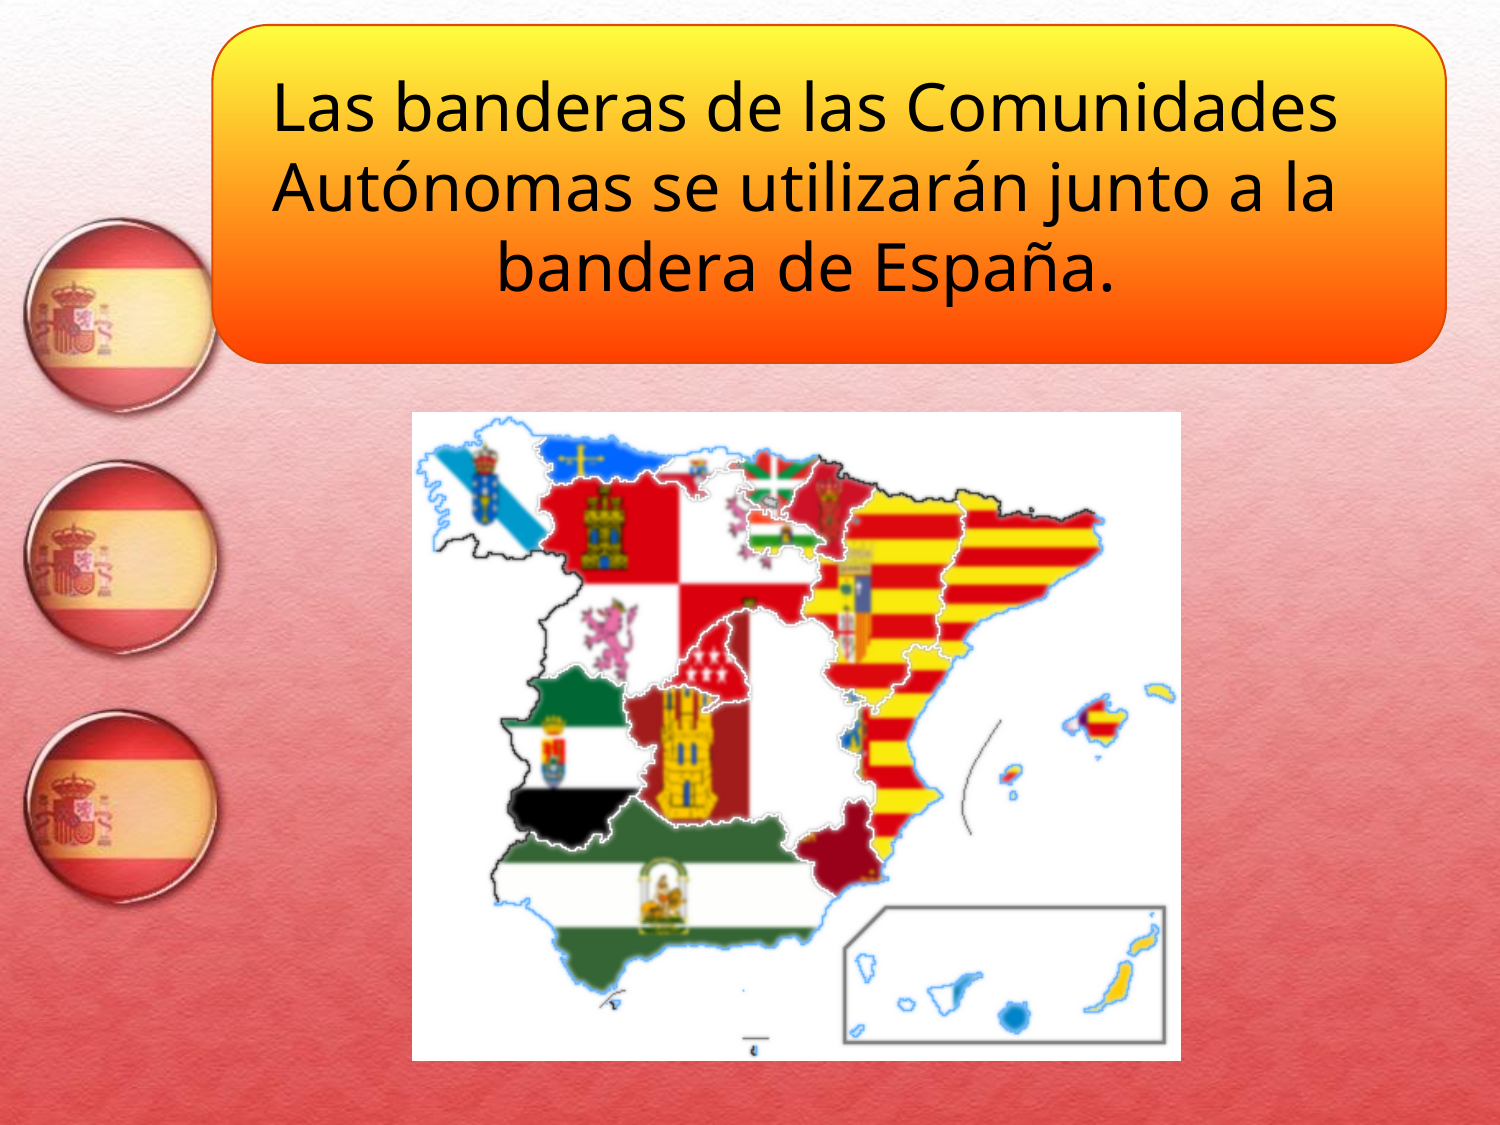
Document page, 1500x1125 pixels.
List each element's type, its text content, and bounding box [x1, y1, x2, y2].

text_box [212, 67, 1446, 363]
text_box [625, 263, 645, 287]
text_box [730, 274, 747, 287]
text_box [545, 274, 562, 287]
text_box [507, 263, 526, 287]
text_box [1069, 274, 1086, 287]
text_box [827, 263, 845, 270]
text_box [666, 263, 684, 270]
text_box [953, 263, 972, 287]
text_box [786, 263, 806, 287]
text_box [217, 24, 1441, 57]
text_box [991, 274, 1008, 287]
text_box Las banderas de las Comunidades Autónomas se utilizarán junto a la bandera de España. [168, 57, 1444, 263]
picture [0, 0, 1500, 1125]
